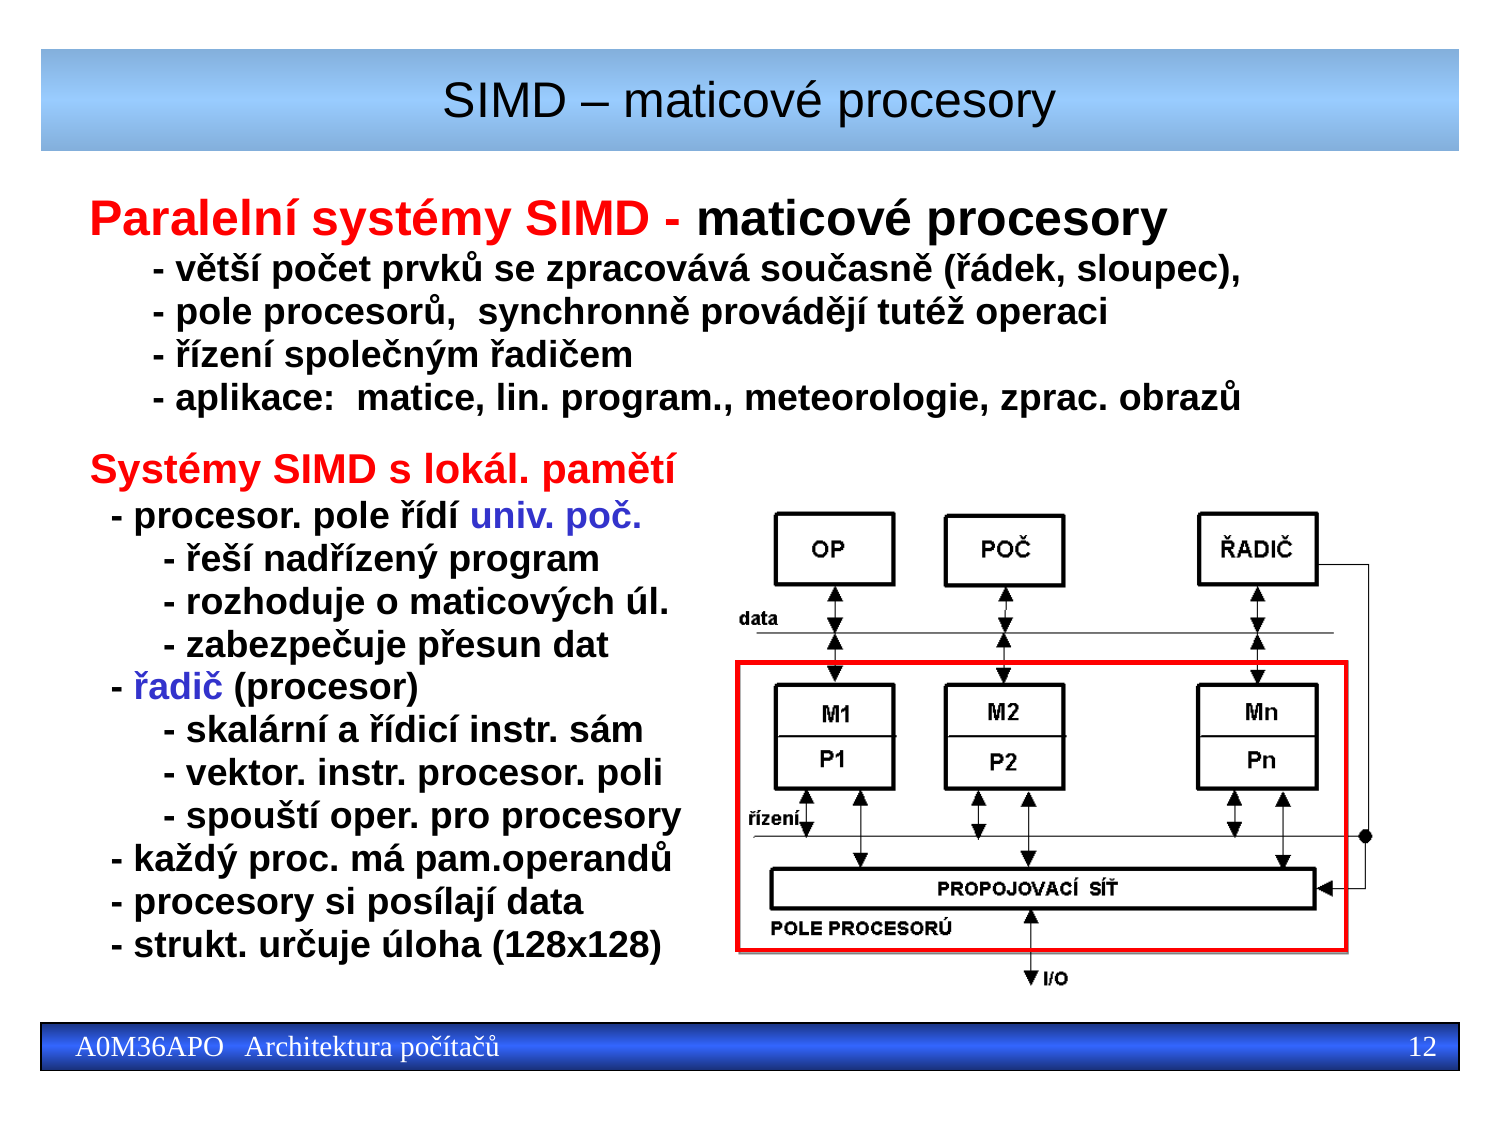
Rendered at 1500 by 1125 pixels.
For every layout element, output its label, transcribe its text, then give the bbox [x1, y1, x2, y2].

text_box Paralelní systémy SIMD - maticové procesory - větší počet prvků se zpracovává současně (řádek, sloupec), - pole procesorů, synchronně provádějí tutéž operaci - řízení společným řadičem - aplikace: matice, lin. program., meteorologie, zprac. obrazů Systémy SIMD s lokál. pamětí - procesor. pole řídí univ. poč. - řeší nadřízený program - rozhoduje o maticových úl. - zabezpečuje přesun dat - řadič (procesor) - skalární a řídicí instr. sám - vektor. instr. procesor. poli - spouští oper. pro procesory - každý proc. má pam.operandů - procesory si posílají data - strukt. určuje úloha (128x128) [74, 187, 1388, 1013]
title SIMD – maticové procesory [41, 49, 1459, 151]
picture [700, 487, 1398, 1009]
